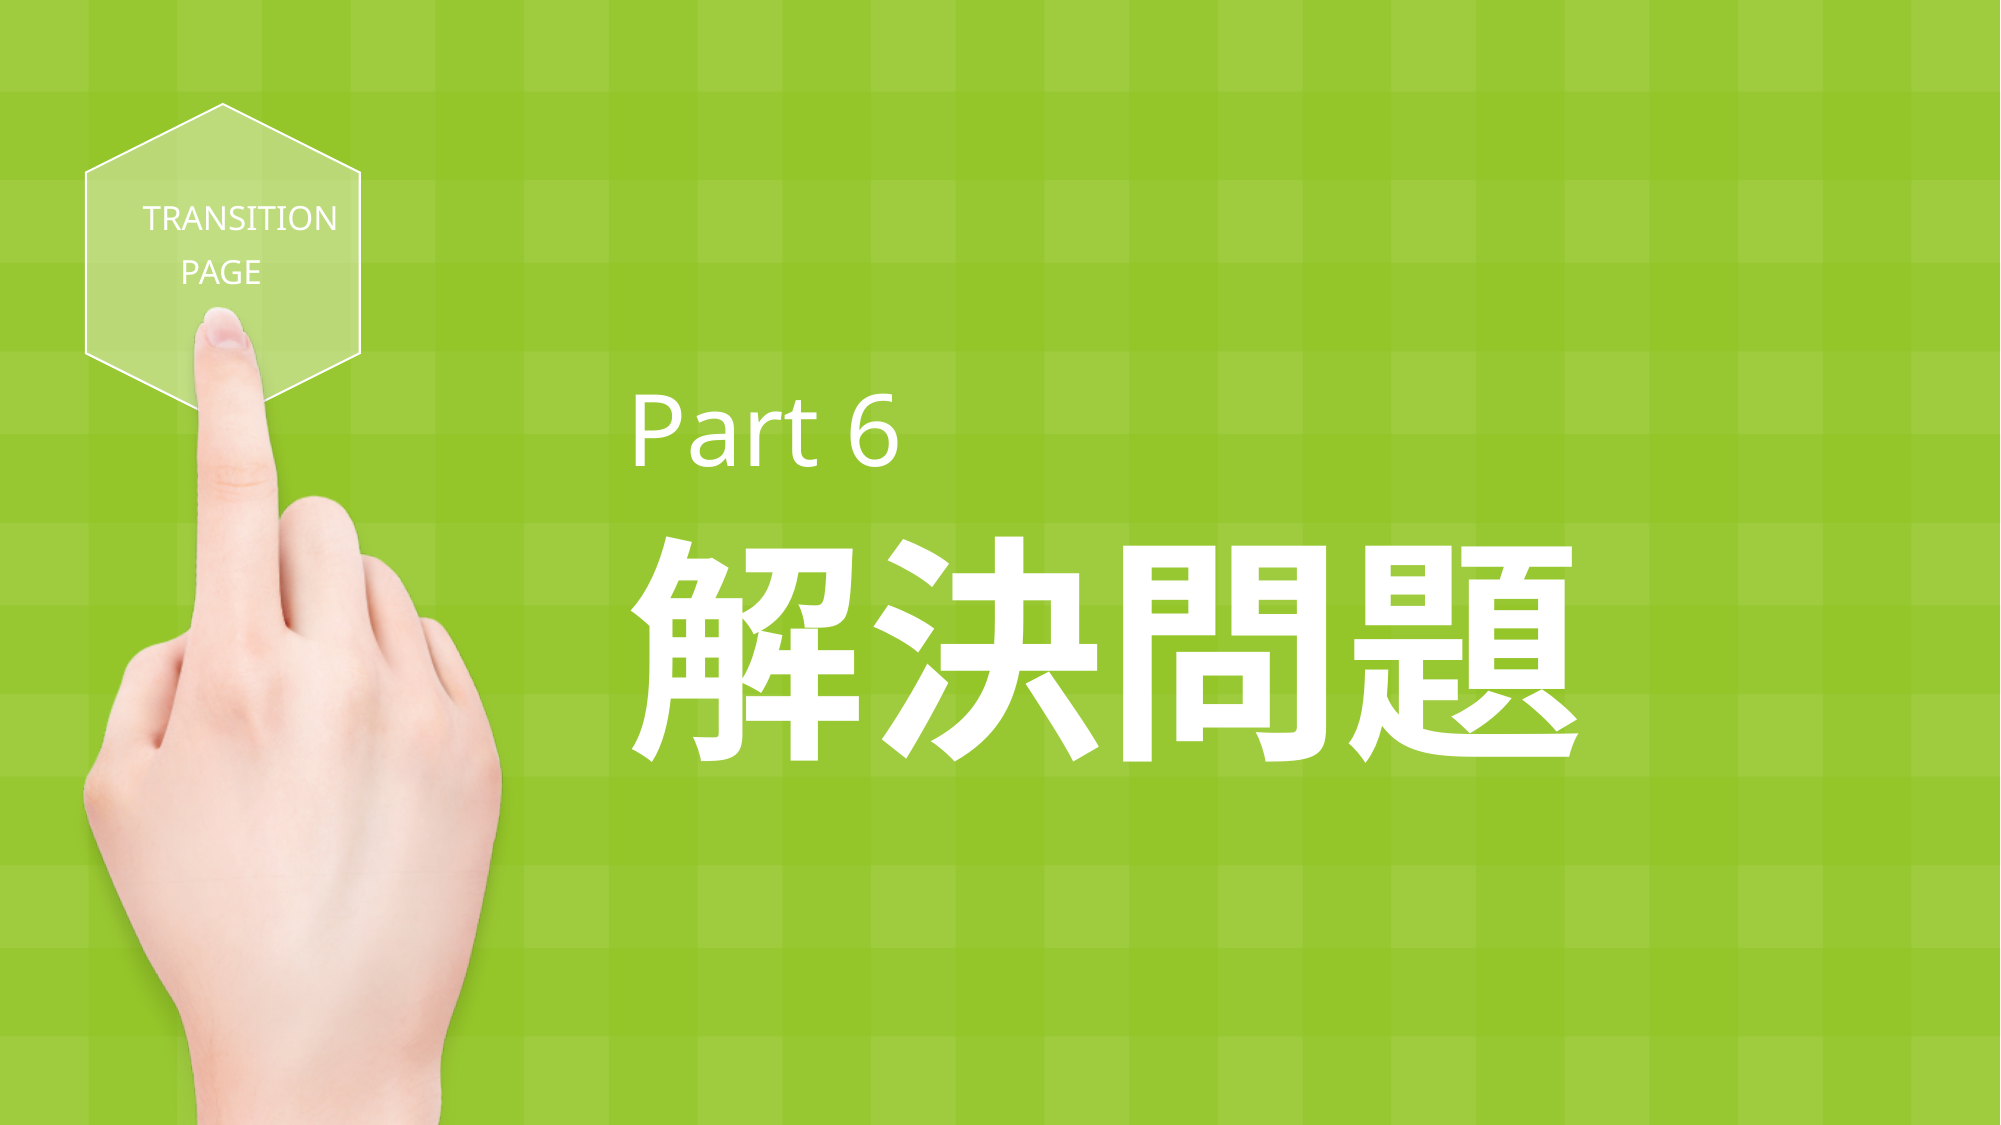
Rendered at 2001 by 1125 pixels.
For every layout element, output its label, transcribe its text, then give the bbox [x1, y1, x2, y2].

text_box Part 6 [611, 359, 911, 491]
text_box 解決問題 [611, 491, 1610, 798]
text_box TRANSITION PAGE [78, 150, 372, 299]
